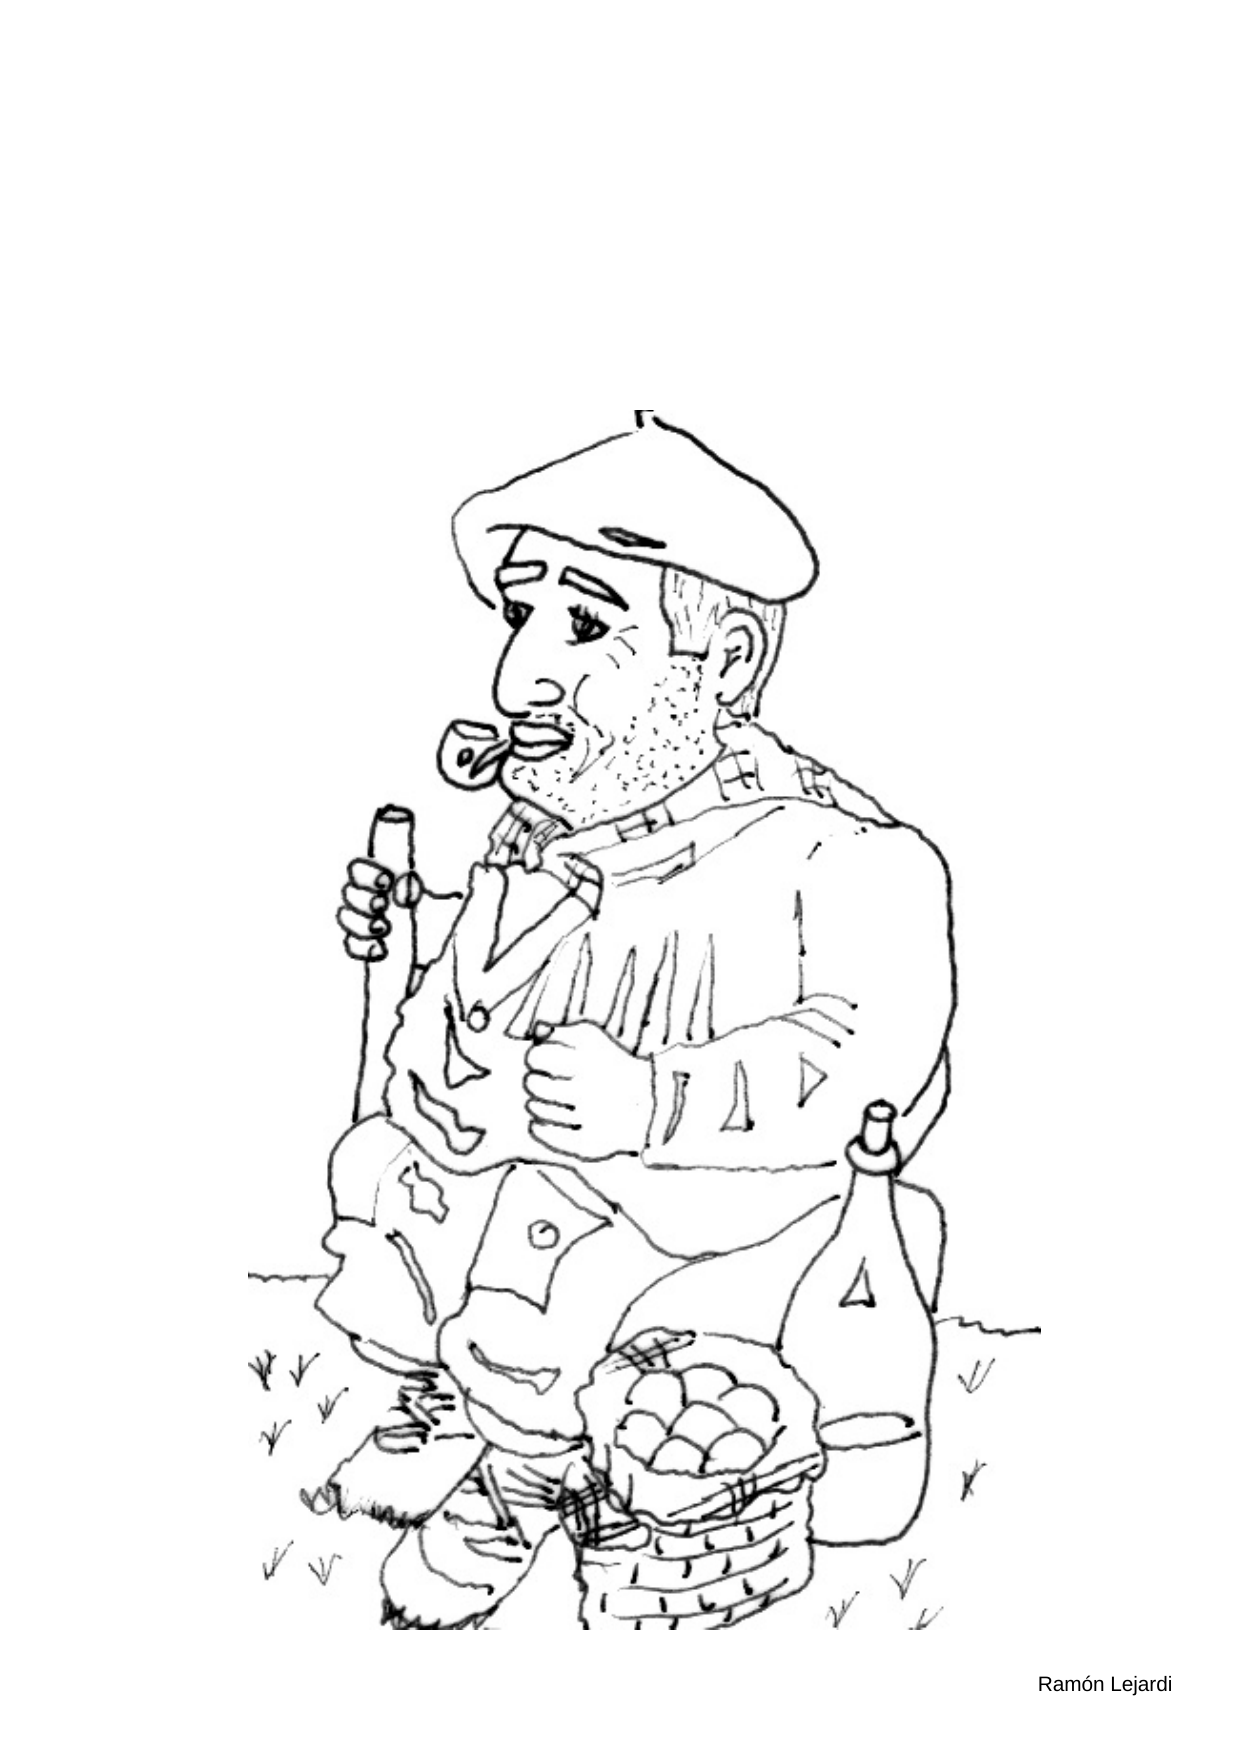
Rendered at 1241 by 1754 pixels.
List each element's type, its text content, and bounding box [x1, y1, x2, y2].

text_box Ramón Lejardi [1023, 1665, 1193, 1704]
picture [248, 410, 1041, 1630]
